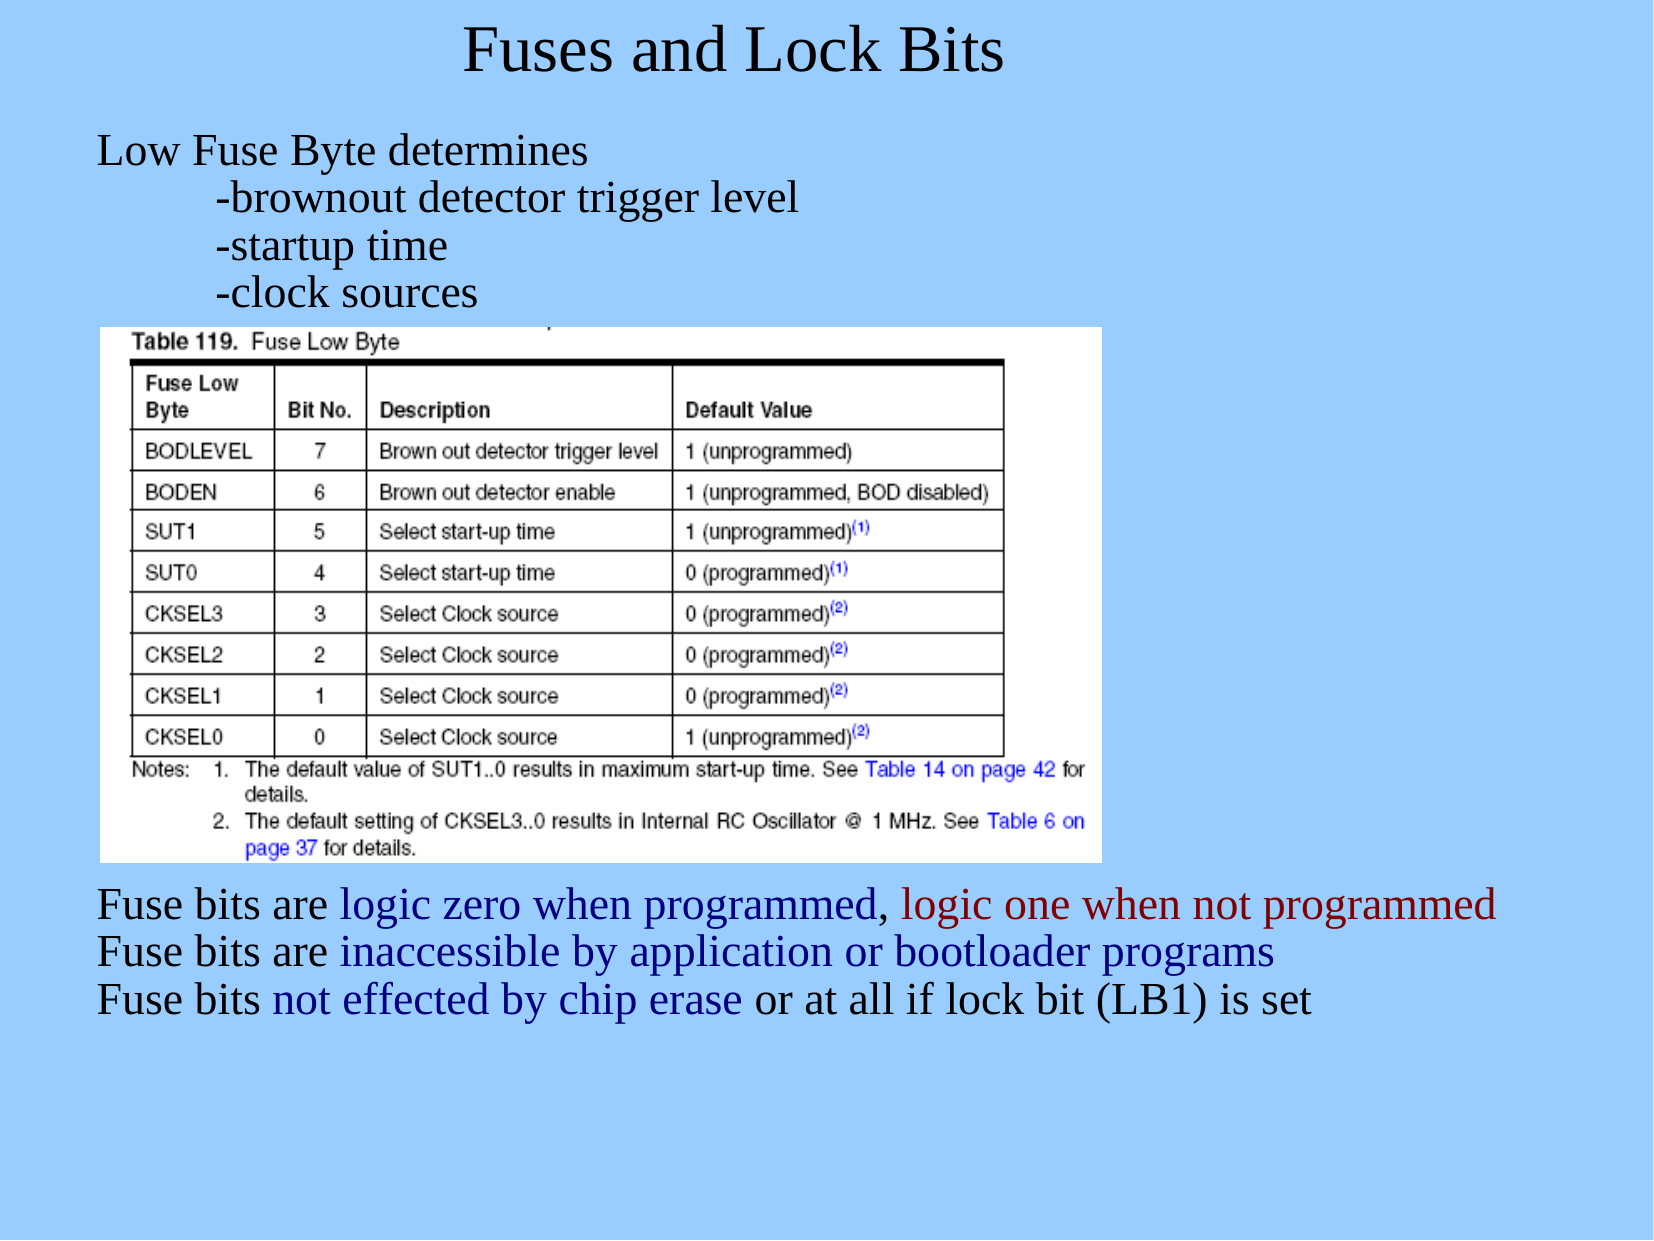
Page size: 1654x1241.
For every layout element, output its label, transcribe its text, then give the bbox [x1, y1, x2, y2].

text_box Low Fuse Byte determines -brownout detector trigger level -startup time -clock sources Fuse bits are logic zero when programmed, logic one when not programmed Fuse bits are inaccessible by application or bootloader programs Fuse bits not effected by chip erase or at all if lock bit (LB1) is set [96, 128, 1501, 1127]
picture [100, 327, 1102, 863]
text_box Fuses and Lock Bits [461, 16, 1007, 91]
